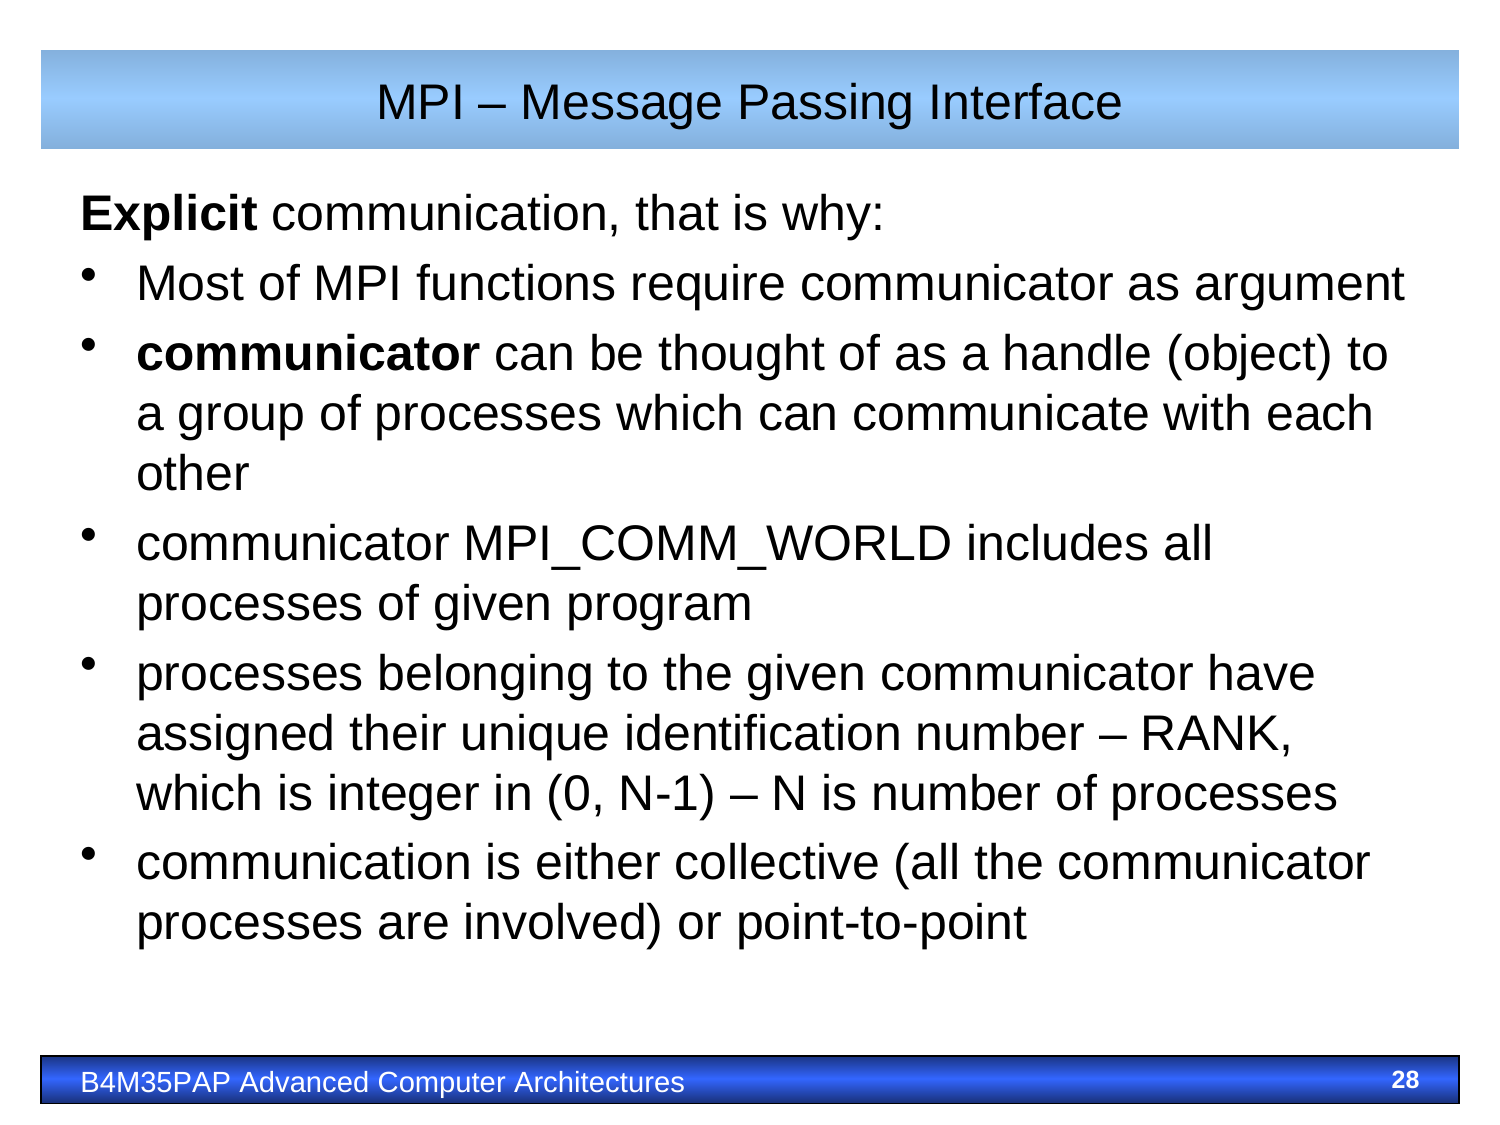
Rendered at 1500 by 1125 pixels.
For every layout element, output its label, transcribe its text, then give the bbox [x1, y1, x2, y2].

list Explicit communication, that is why: Most of MPI functions require communicator as argument communicator can be thought of as a handle (object) to a group of processes which can communicate with each other communicator MPI_COMM_WORLD includes all processes of given program processes belonging to the given communicator have assigned their unique identification number – RANK, which is integer in (0, N-1) – N is number of processes communication is either collective (all the communicator processes are involved) or point-to-point [64, 172, 1436, 1000]
title MPI – Message Passing Interface [41, 50, 1459, 149]
